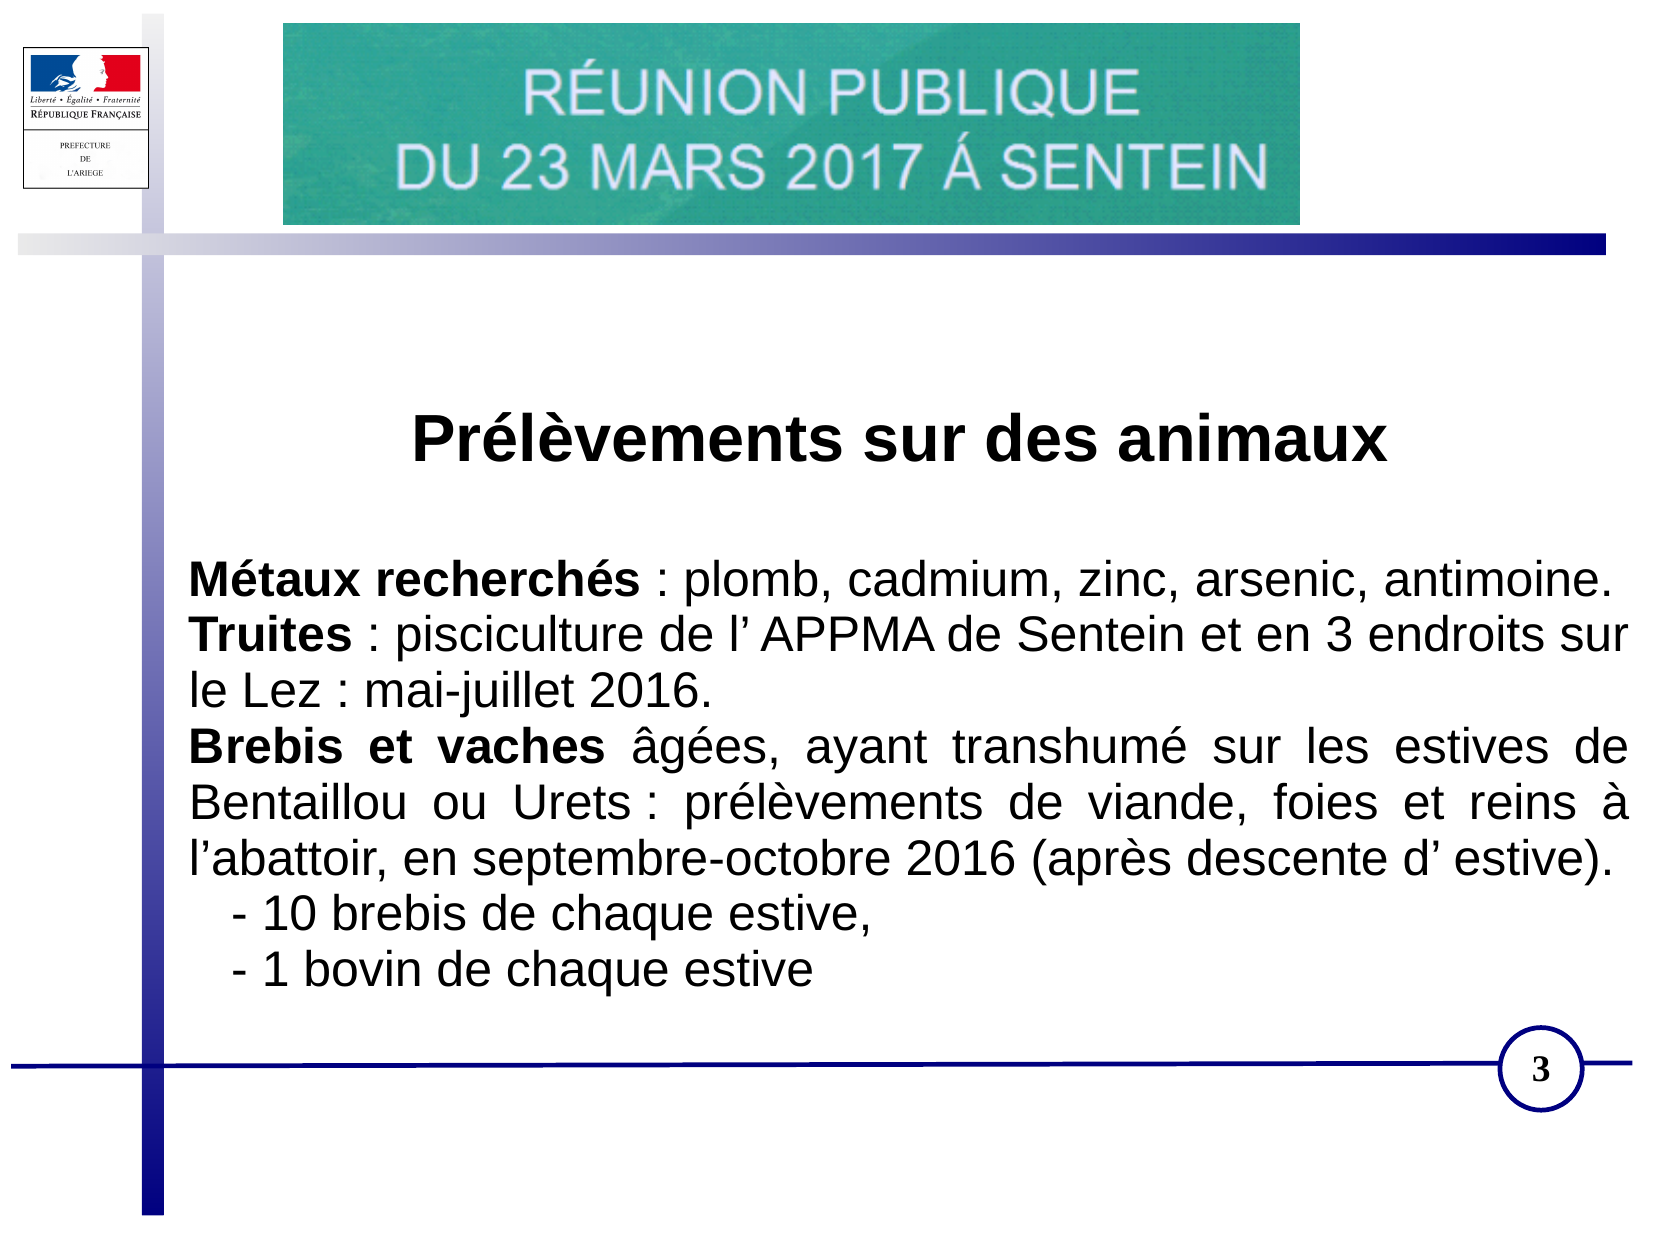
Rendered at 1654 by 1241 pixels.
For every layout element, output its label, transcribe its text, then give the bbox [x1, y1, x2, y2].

picture [23, 47, 149, 189]
subtitle Prélèvements sur des animaux Métaux recherchés : plomb, cadmium, zinc, arsenic, antimoine. Truites : pisciculture de l’ APPMA de Sentein et en 3 endroits sur le Lez : mai-juillet 2016. Brebis et vaches âgées, ayant transhumé sur les estives de Bentaillou ou Urets : prélèvements de viande, foies et reins à l’abattoir, en septembre-octobre 2016 (après descente d’ estive). - 10 brebis de chaque estive, - 1 bovin de chaque estive [188, 0, 1630, 1128]
